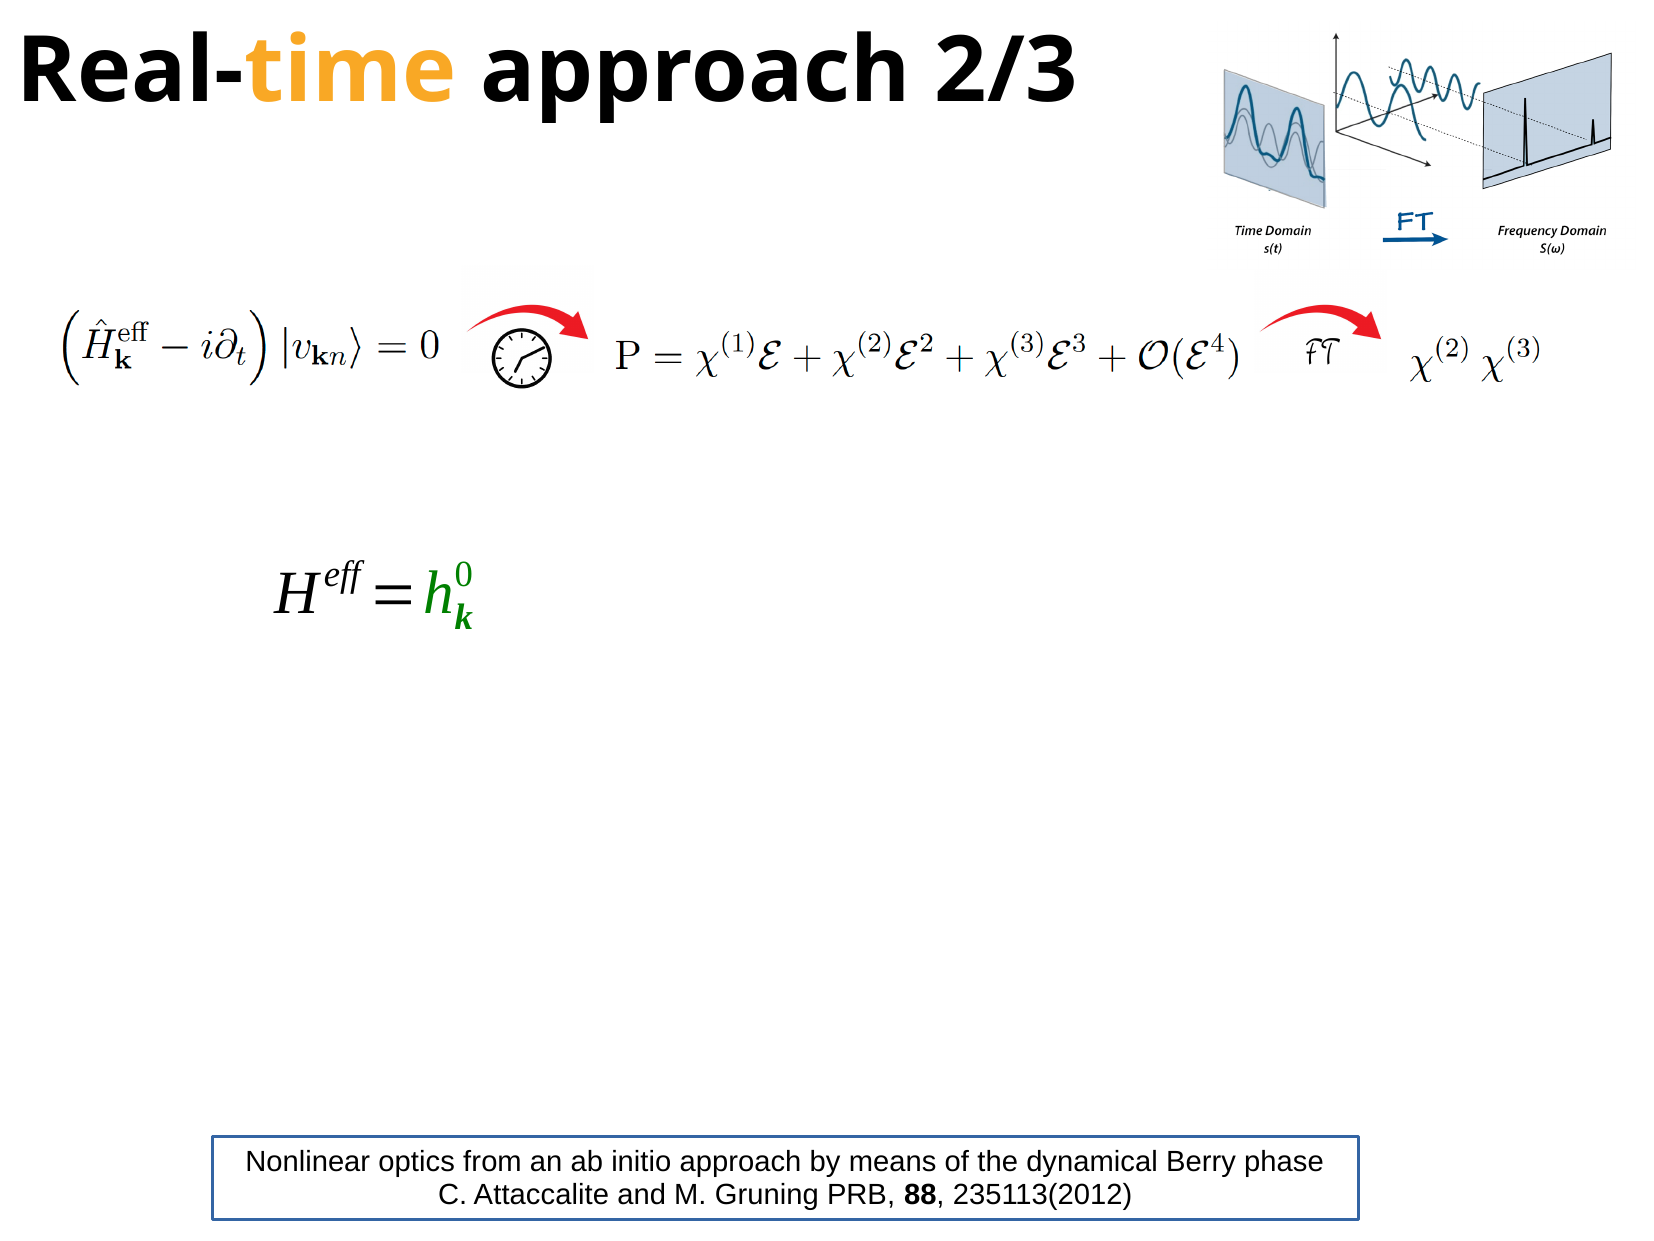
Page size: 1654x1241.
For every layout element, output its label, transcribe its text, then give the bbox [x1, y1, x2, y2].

chart [255, 552, 491, 638]
picture [611, 315, 1242, 403]
text_box [490, 324, 554, 390]
picture [60, 302, 442, 392]
picture [461, 265, 594, 373]
picture [1207, 21, 1636, 373]
picture [1474, 320, 1543, 408]
text_box Nonlinear optics from an ab initio approach by means of the dynamical Berry phase C. Attaccalite and M. Gruning PRB, 88, 235113(2012) [212, 1136, 1359, 1220]
picture [1400, 320, 1472, 408]
title Real-time approach 2/3 [0, 45, 1111, 136]
chart [1298, 335, 1351, 373]
